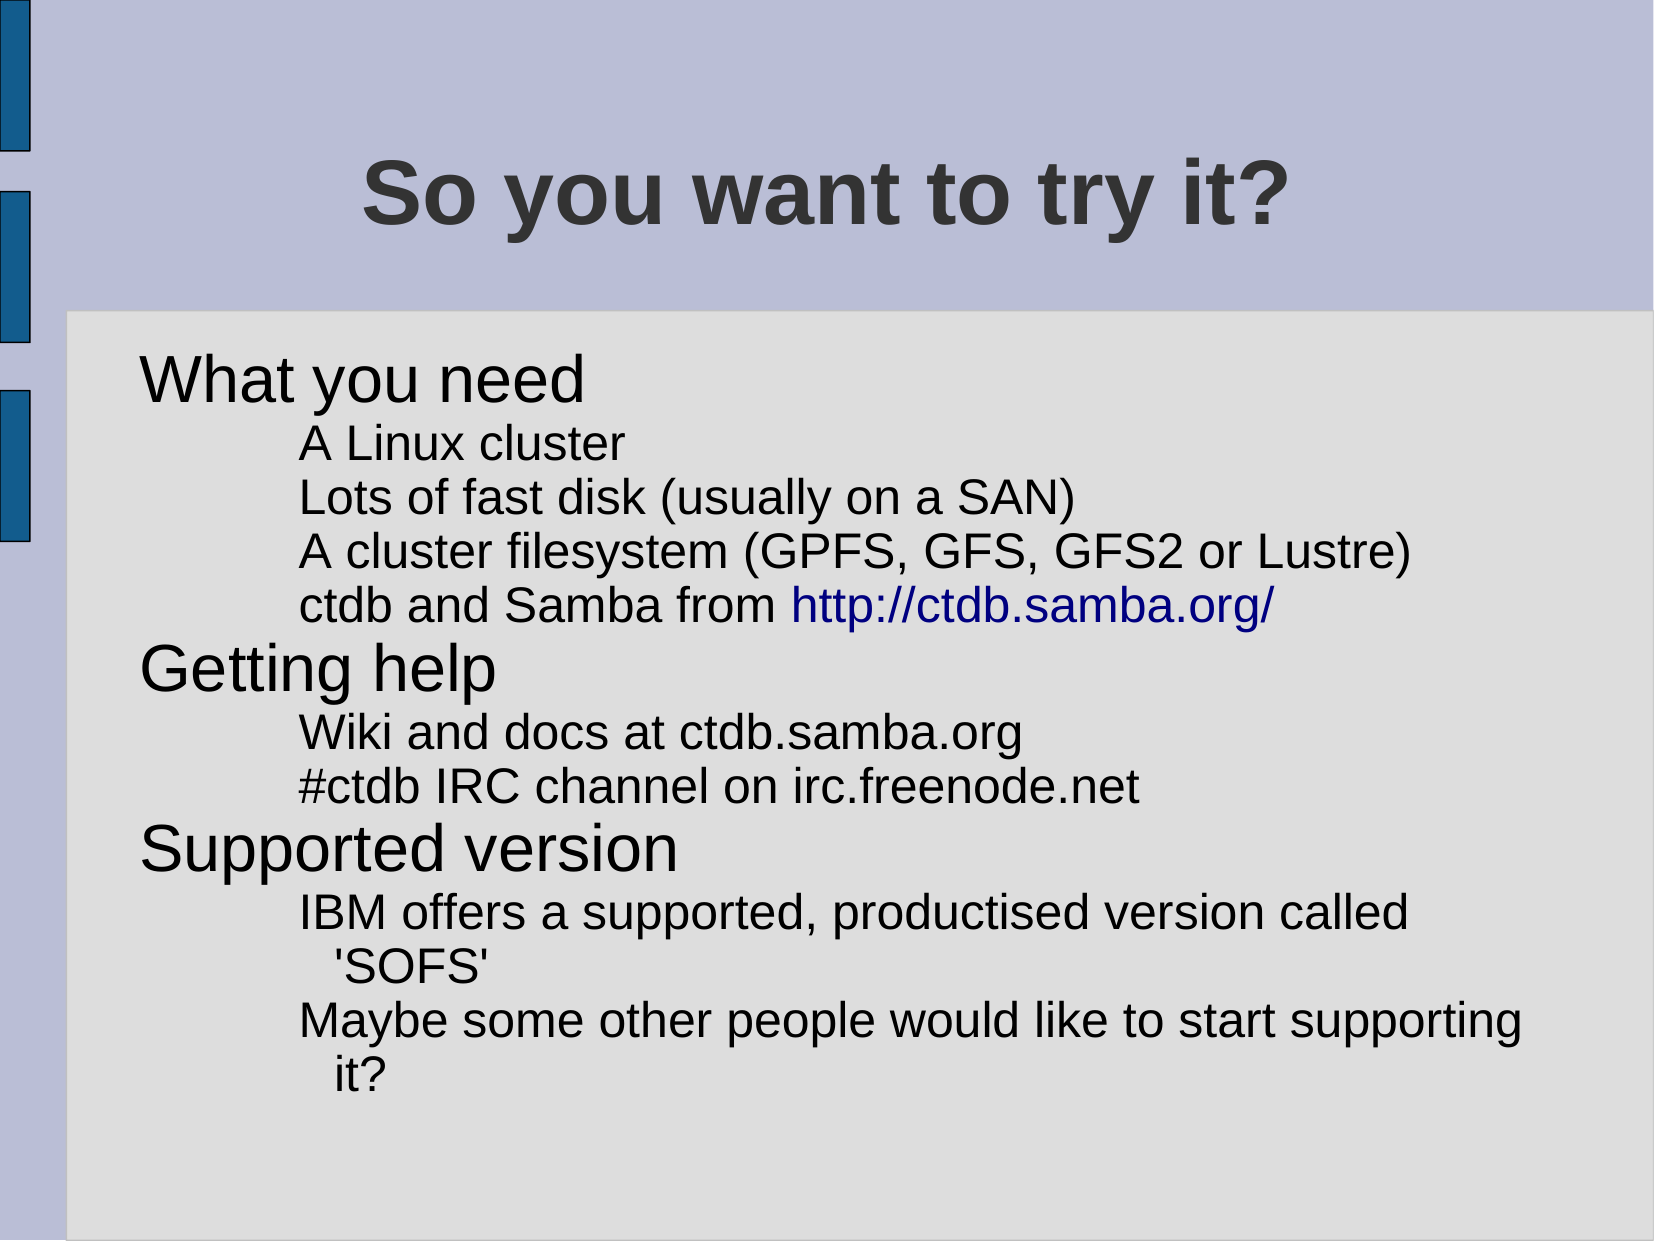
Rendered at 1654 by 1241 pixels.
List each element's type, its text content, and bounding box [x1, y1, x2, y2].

title So you want to try it? [121, 98, 1534, 291]
list What you need A Linux cluster Lots of fast disk (usually on a SAN) A cluster filesystem (GPFS, GFS, GFS2 or Lustre) ctdb and Samba from http://ctdb.samba.org/ Getting help Wiki and docs at ctdb.samba.org #ctdb IRC channel on irc.freenode.net Supported version IBM offers a supported, productised version called 'SOFS' Maybe some other people would like to start supporting it? [121, 344, 1534, 1112]
